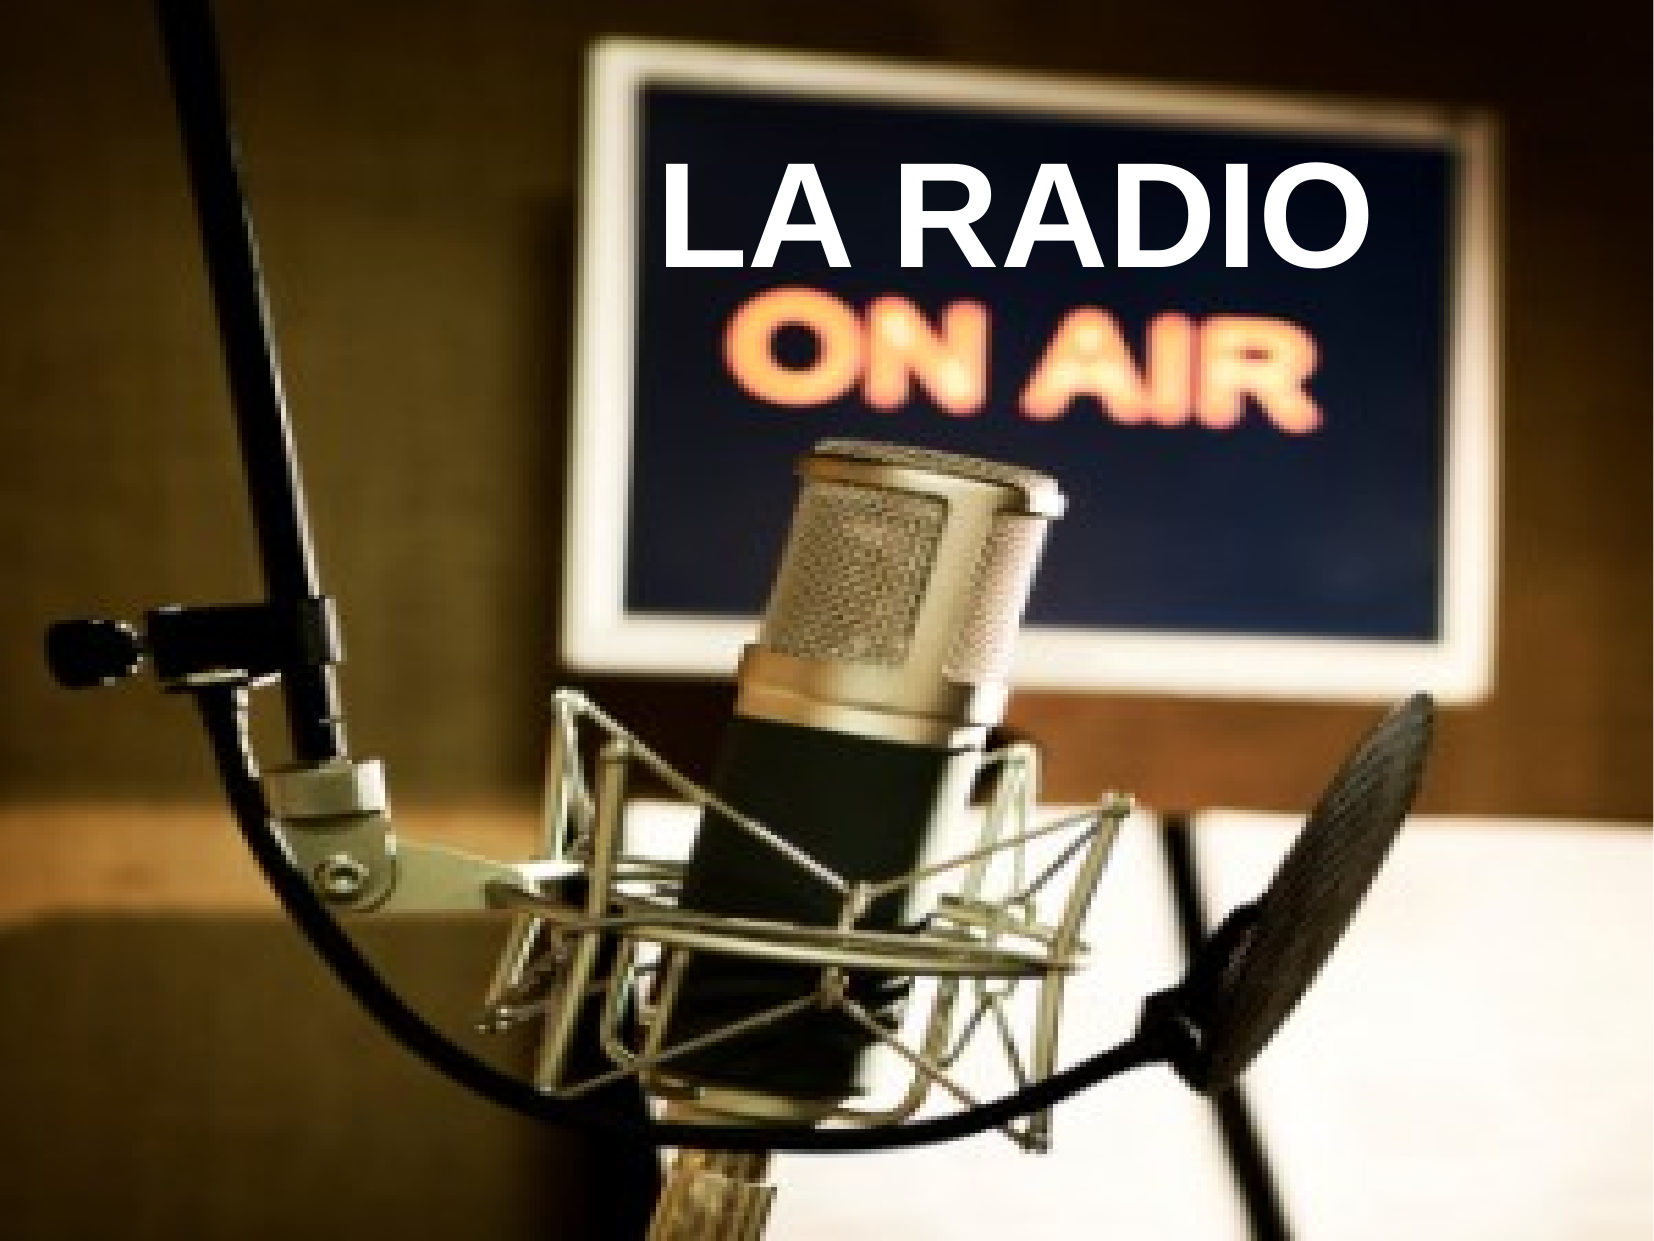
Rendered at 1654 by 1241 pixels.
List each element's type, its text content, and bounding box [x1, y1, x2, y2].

picture [0, 0, 1654, 1241]
title LA RADIO [271, 111, 1654, 319]
